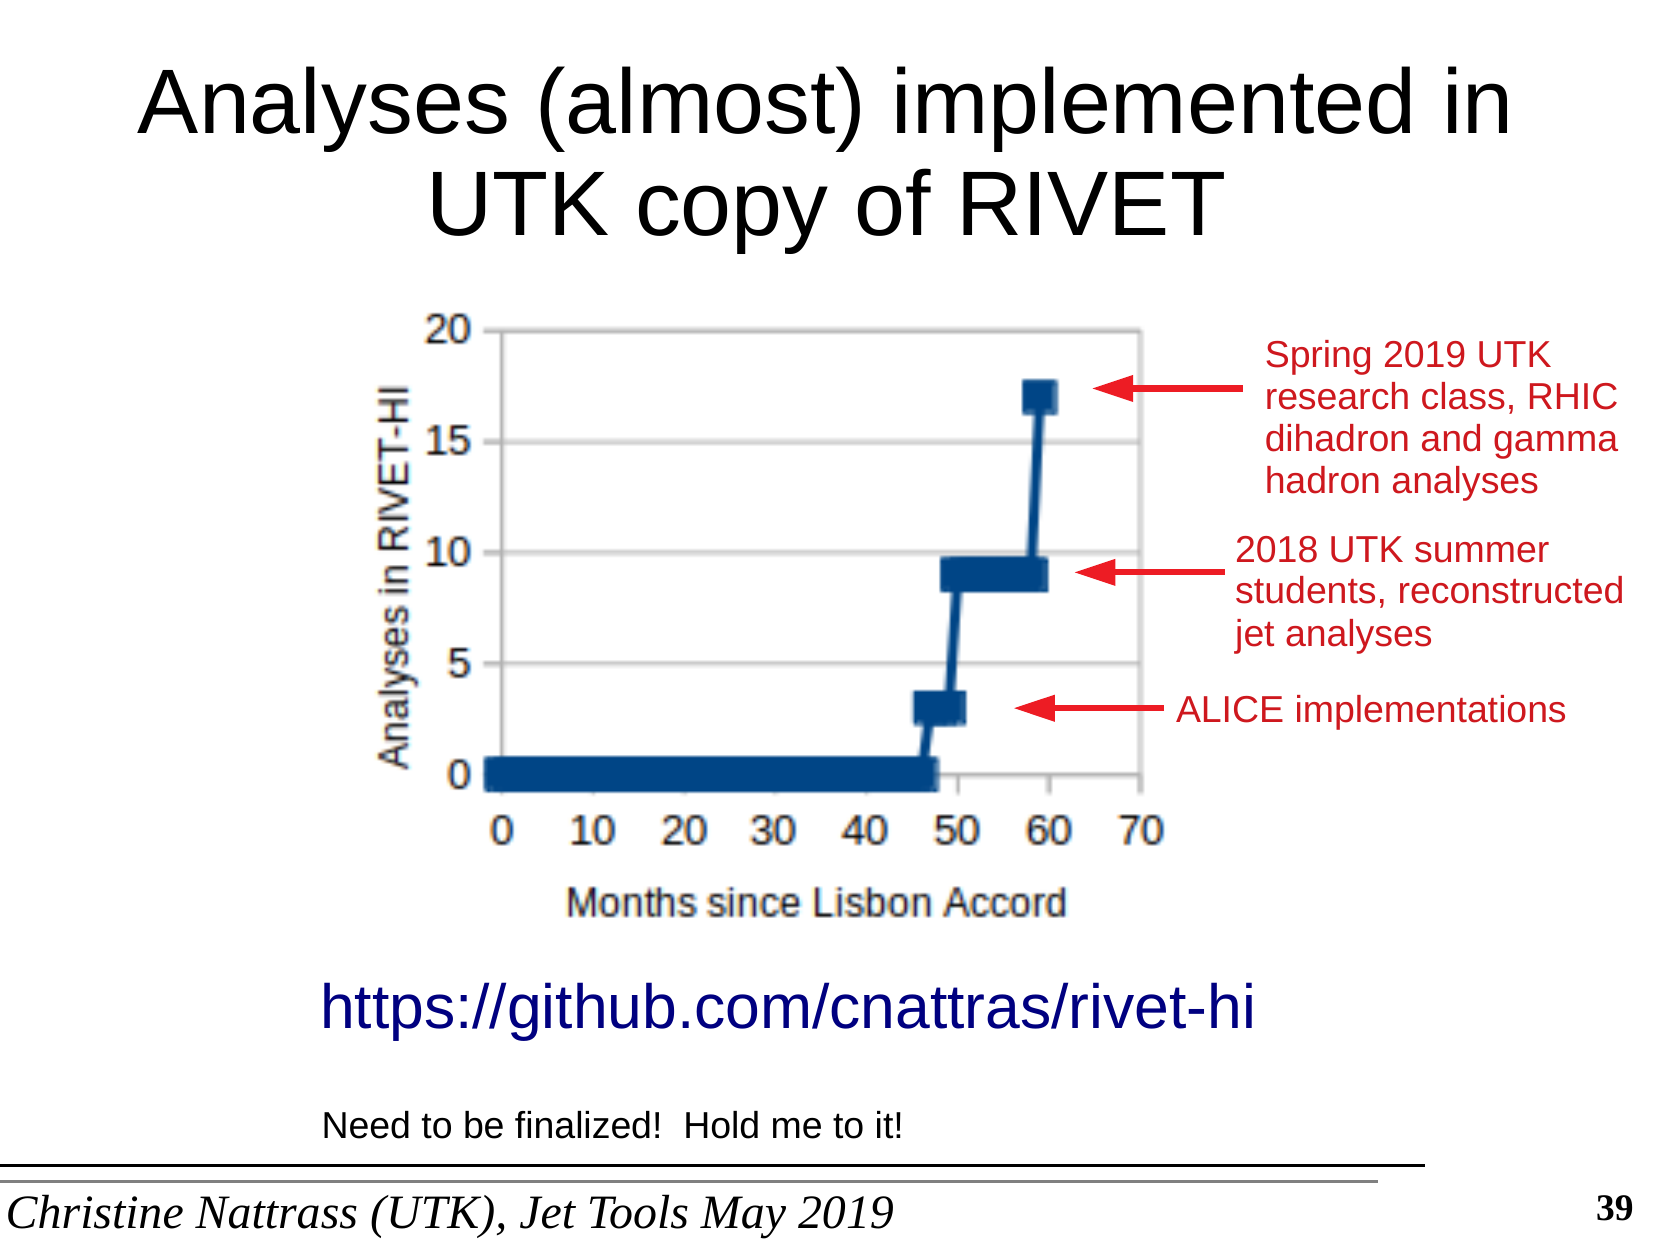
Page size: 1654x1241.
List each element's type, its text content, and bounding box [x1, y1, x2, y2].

text_box Need to be finalized! Hold me to it! [306, 1097, 1197, 1155]
title Analyses (almost) implemented in UTK copy of RIVET [82, 49, 1571, 257]
text_box https://github.com/cnattras/rivet-hi [305, 964, 1446, 1050]
text_box ALICE implementations [1161, 680, 1642, 780]
picture [304, 292, 1204, 991]
text_box 2018 UTK summer students, reconstructed jet analyses [1220, 520, 1654, 662]
text_box Spring 2019 UTK research class, RHIC dihadron and gamma hadron analyses [1250, 325, 1636, 509]
